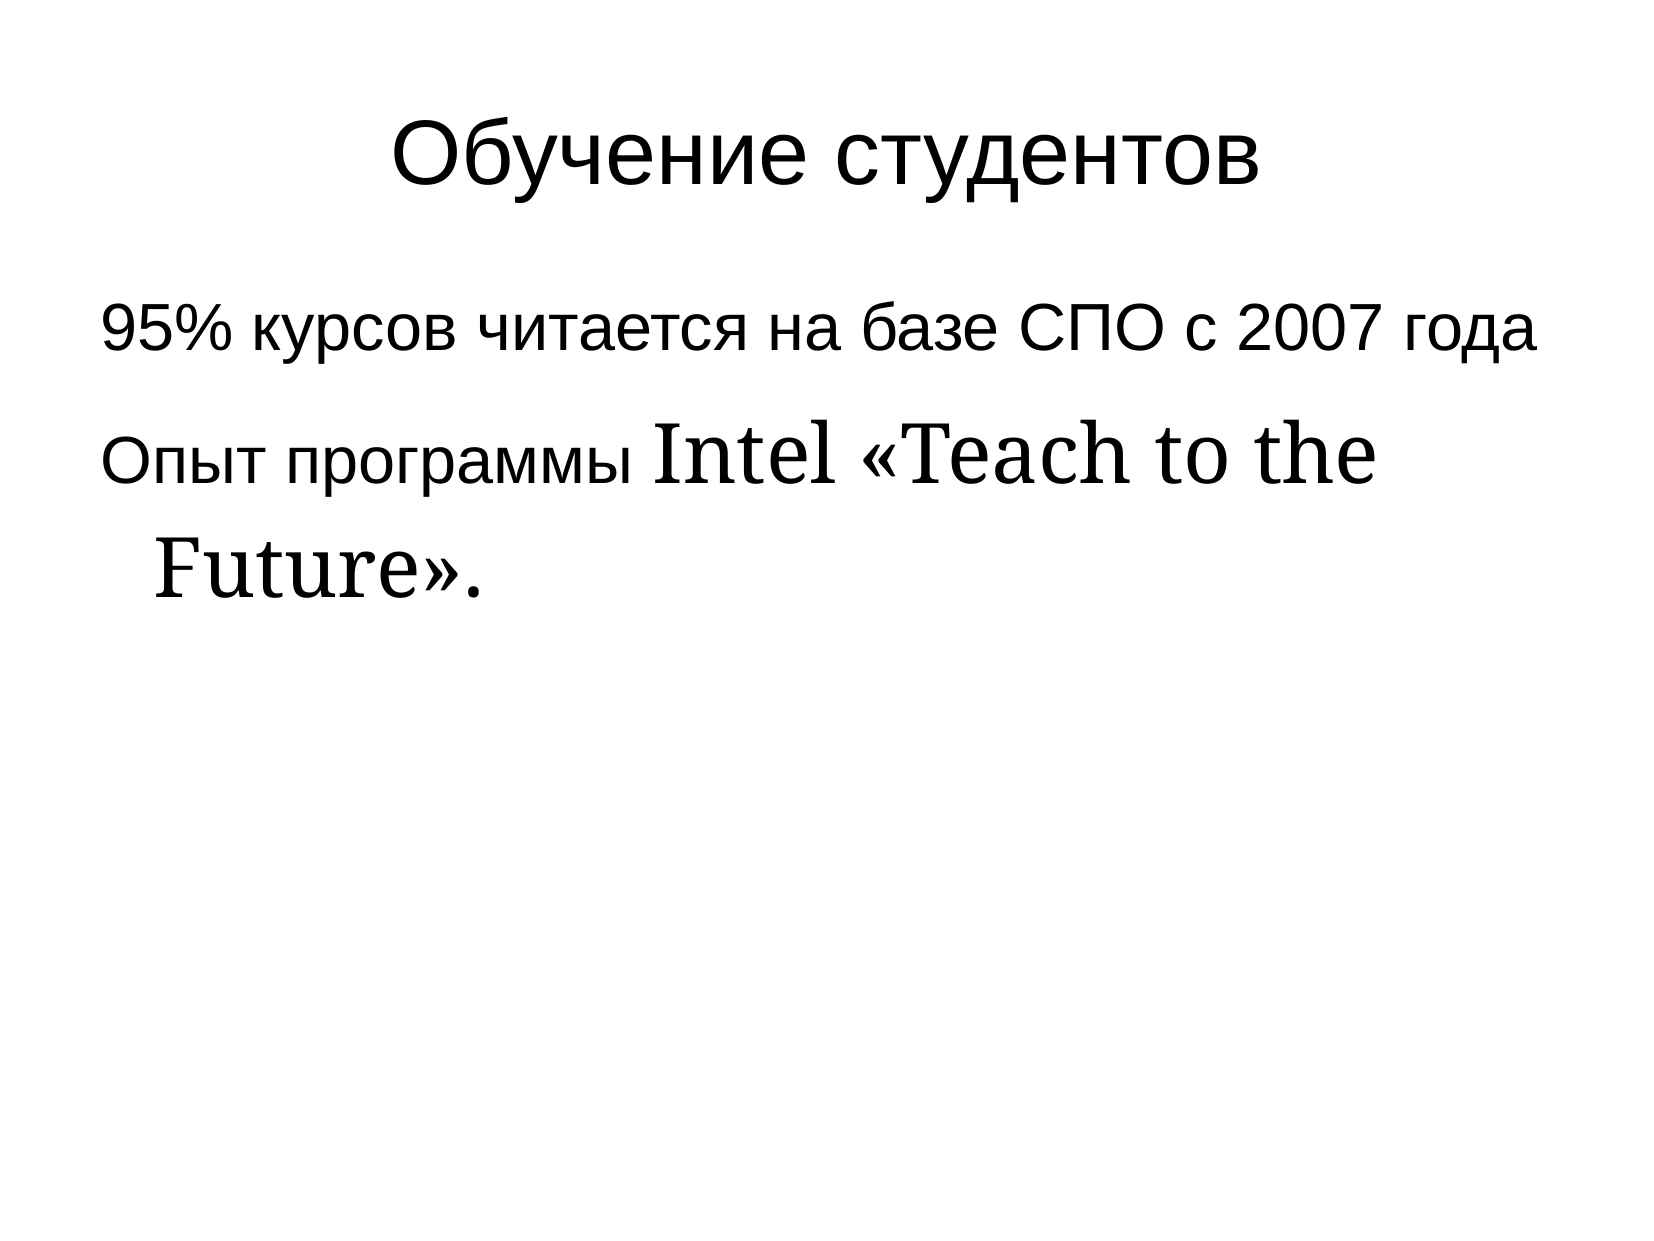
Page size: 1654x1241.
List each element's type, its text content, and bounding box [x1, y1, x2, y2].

title Обучение студентов [82, 56, 1571, 250]
list 95% курсов читается на базе СПО с 2007 года Опыт программы Intel «Teach to the Future». [82, 290, 1571, 1094]
